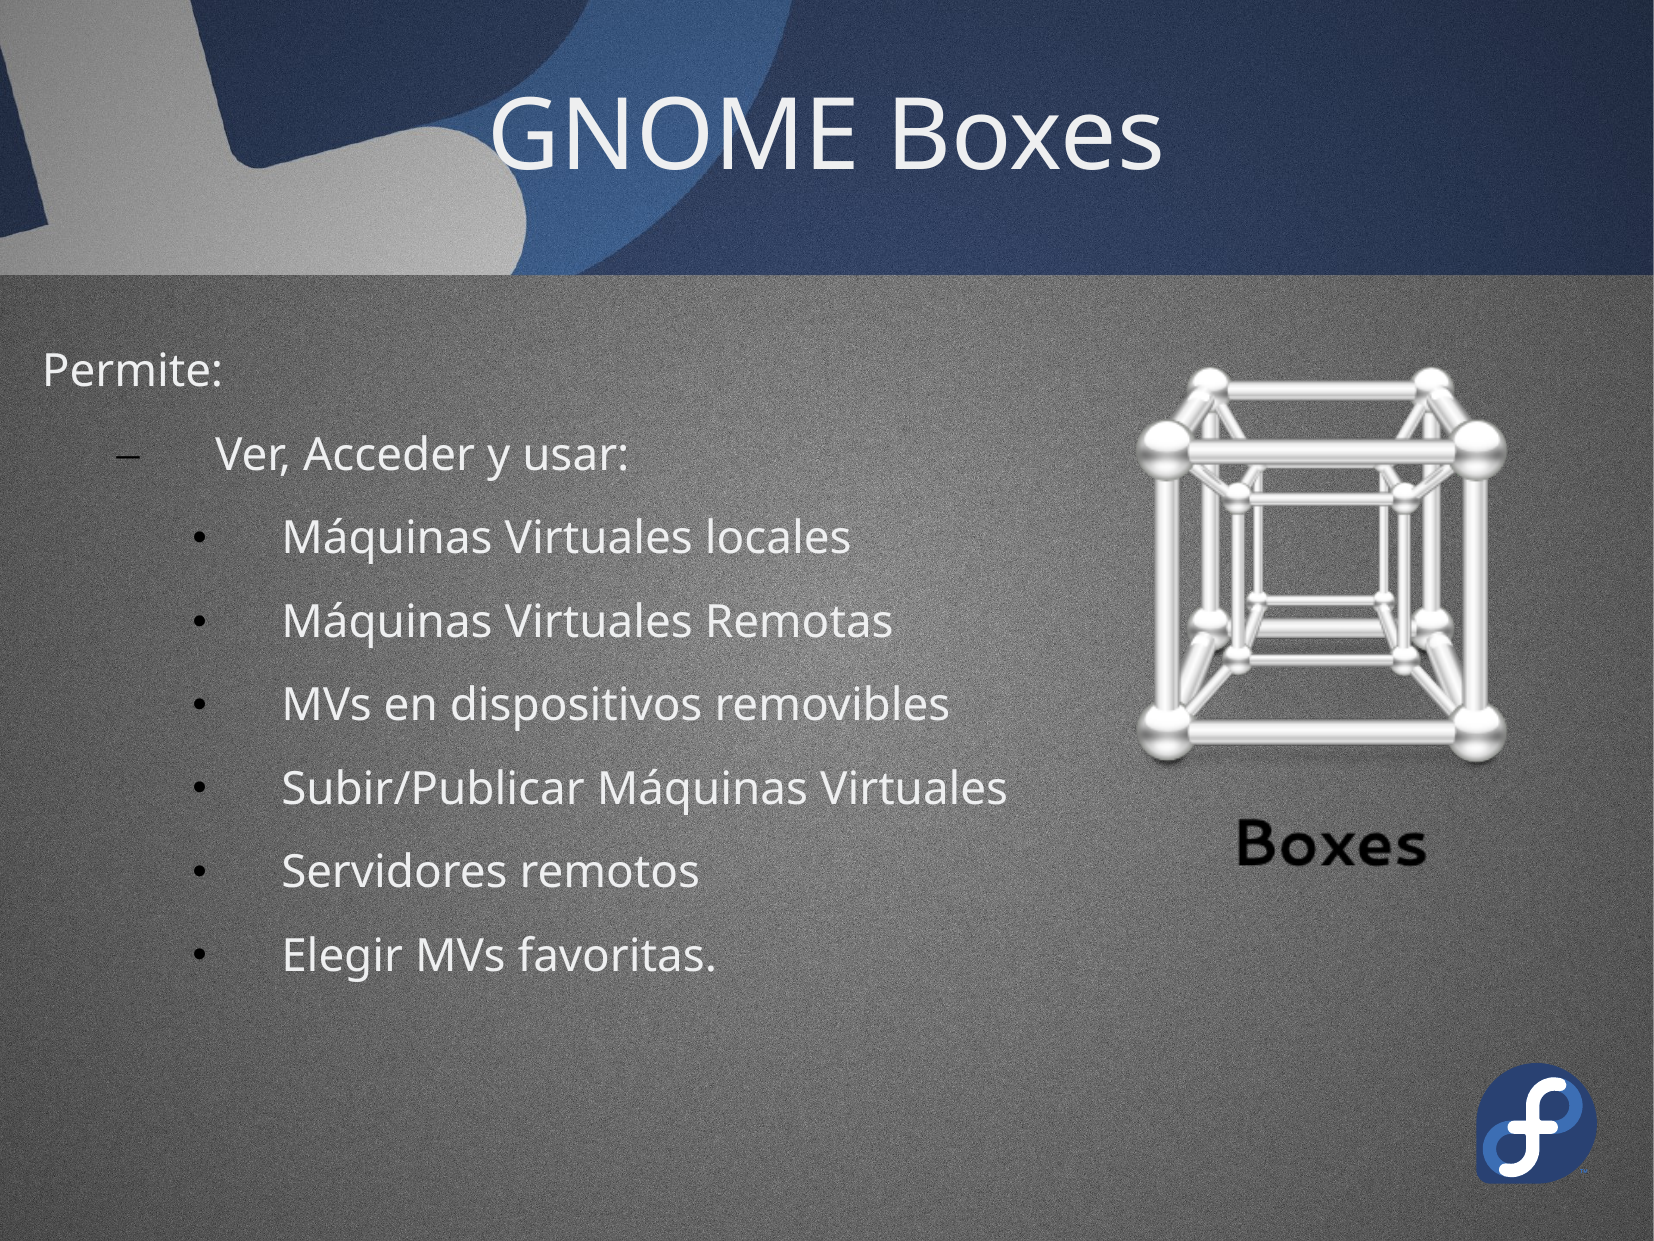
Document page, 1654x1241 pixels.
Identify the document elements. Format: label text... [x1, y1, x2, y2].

picture [0, 0, 1654, 1241]
text_box GNOME Boxes [88, 29, 1565, 237]
text_box Permite: Ver, Acceder y usar: Máquinas Virtuales locales Máquinas Virtuales Remotas MVs en dispositivos removibles Subir/Publicar Máquinas Virtuales Servidores remotos Elegir MVs favoritas. [23, 342, 1501, 1052]
